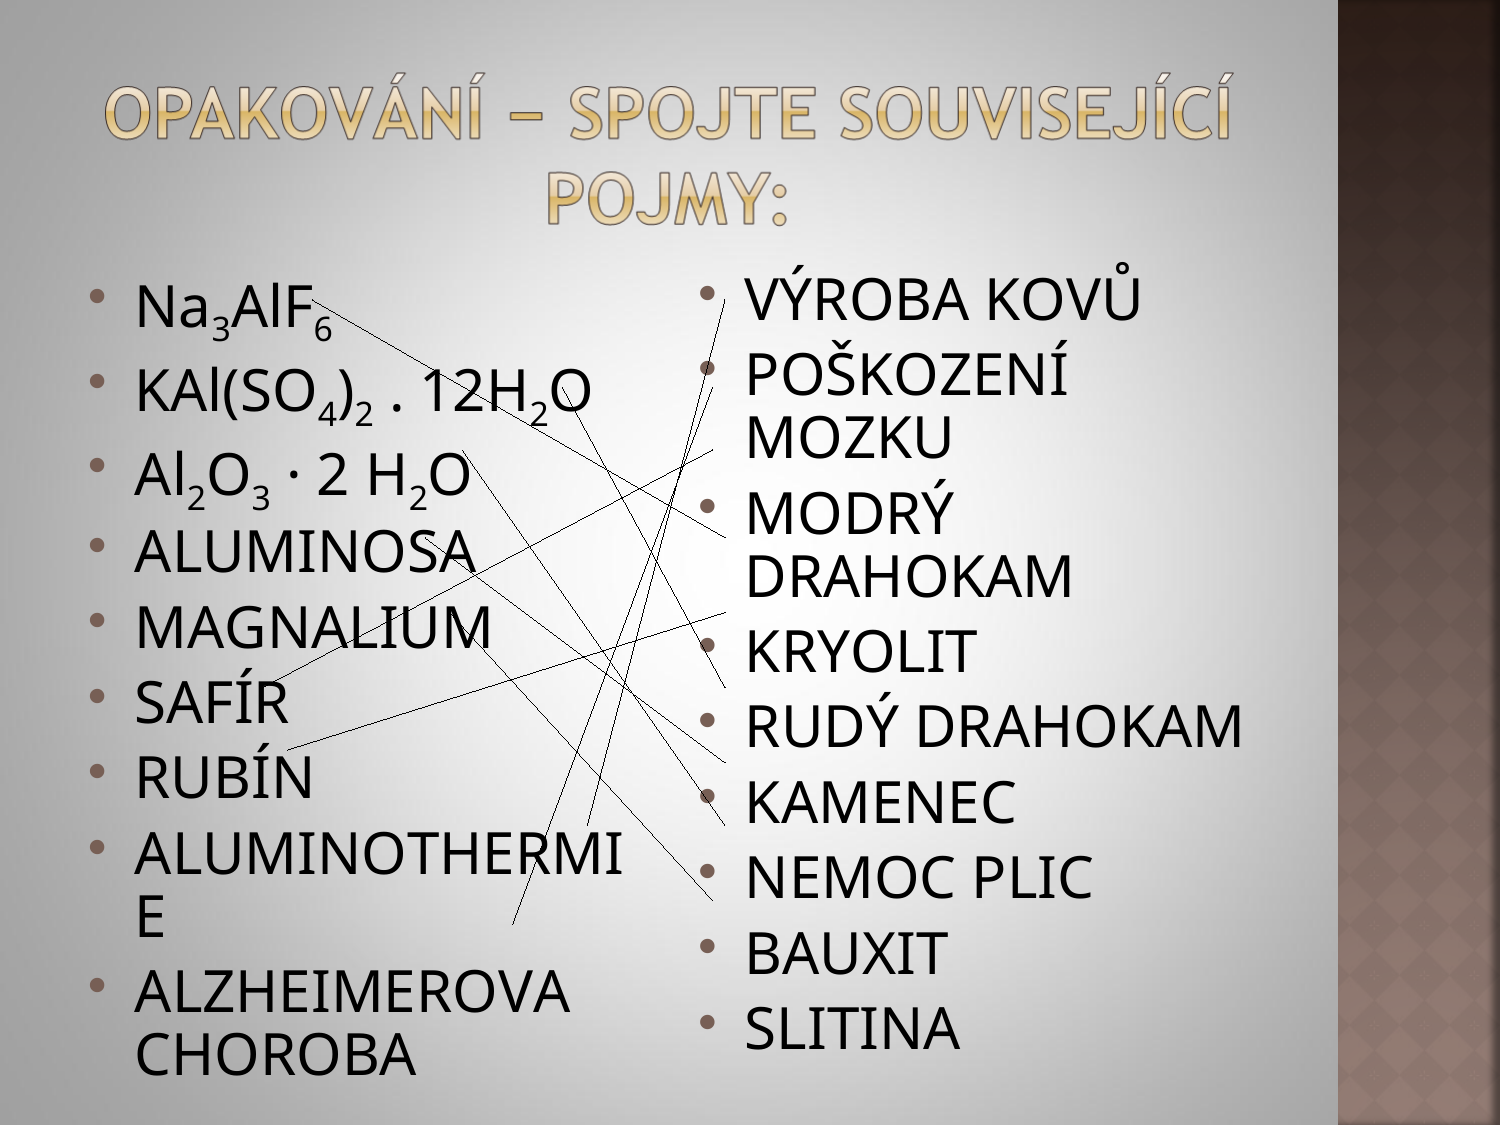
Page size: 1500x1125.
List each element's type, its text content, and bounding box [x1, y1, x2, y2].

text_box [60, 48, 1298, 283]
picture [0, 0, 1500, 1125]
list Na3AlF6 KAl(SO4)2 . 12H2O Al2O3 · 2 H2O ALUMINOSA MAGNALIUM SAFÍR RUBÍN ALUMINOTHERMIE ALZHEIMEROVA CHOROBA [74, 262, 653, 1051]
list VÝROBA KOVŮ POŠKOZENÍ MOZKU MODRÝ DRAHOKAM KRYOLIT RUDÝ DRAHOKAM KAMENEC NEMOC PLIC BAUXIT SLITINA [685, 262, 1263, 1026]
